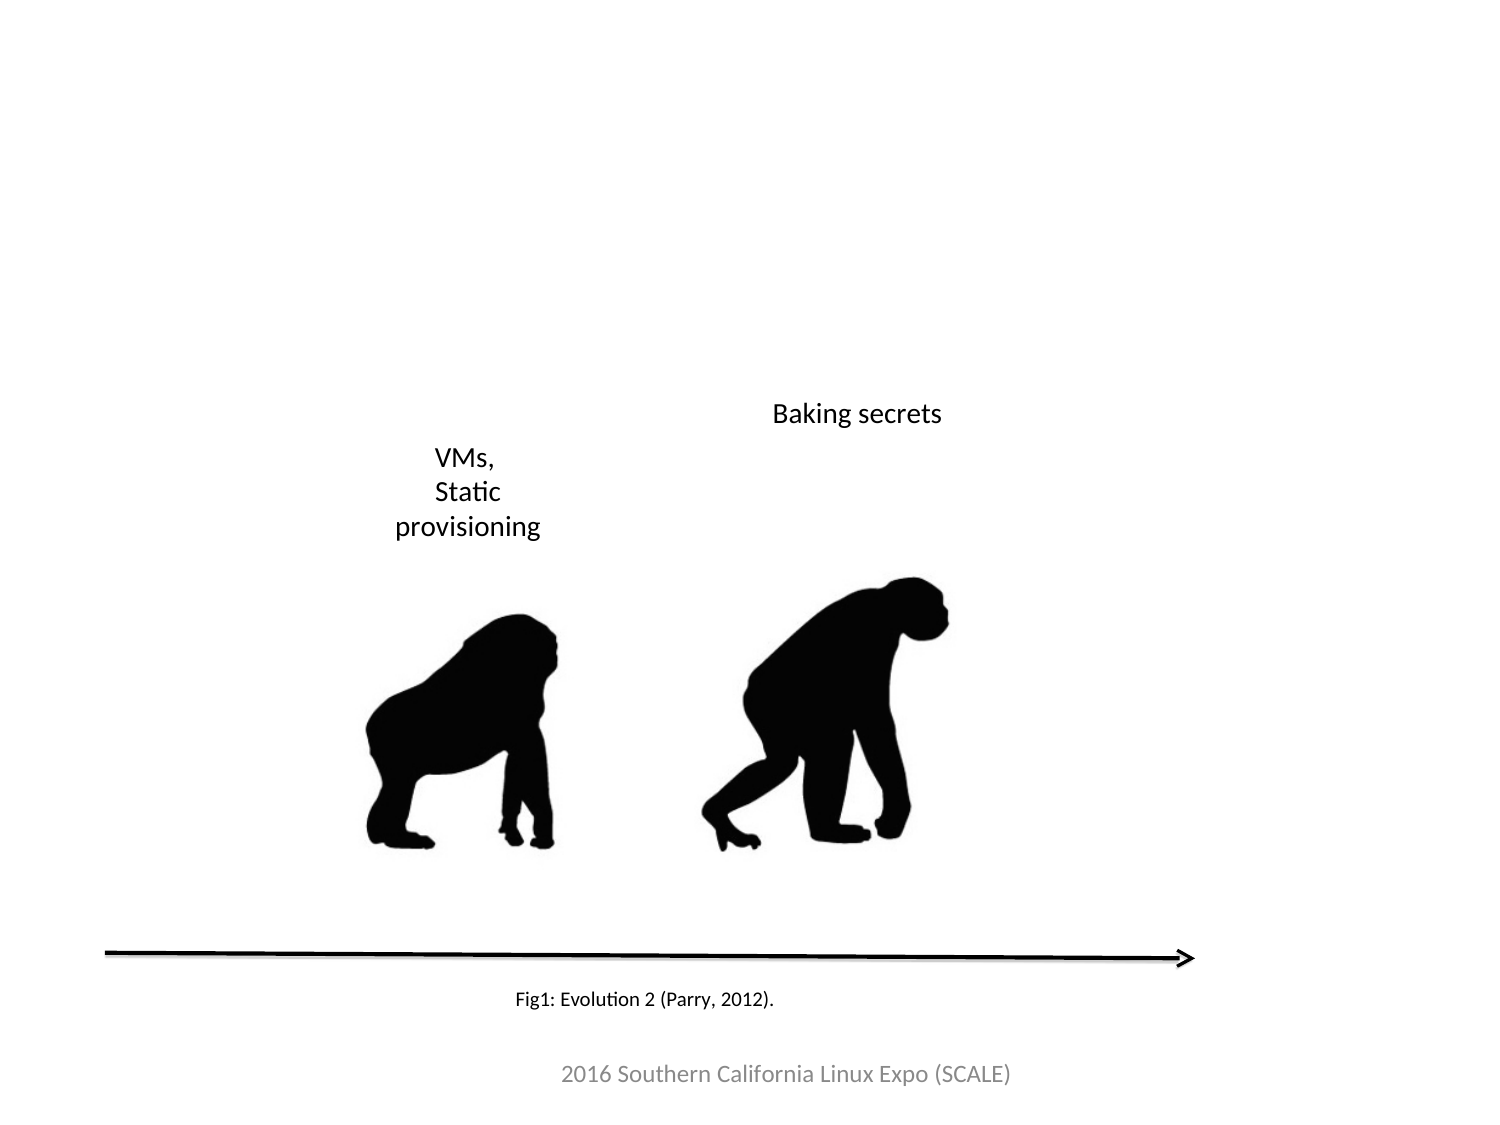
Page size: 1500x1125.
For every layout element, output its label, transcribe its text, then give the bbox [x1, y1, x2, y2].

picture [346, 585, 576, 871]
text_box 2016 Southern California Linux Expo (SCALE) [512, 1042, 1067, 1103]
text_box Fig1: Evolution 2 (Parry, 2012). [500, 977, 965, 1019]
picture [694, 551, 965, 871]
text_box VMs, Static provisioning [361, 430, 576, 551]
text_box Baking secrets [750, 386, 965, 437]
